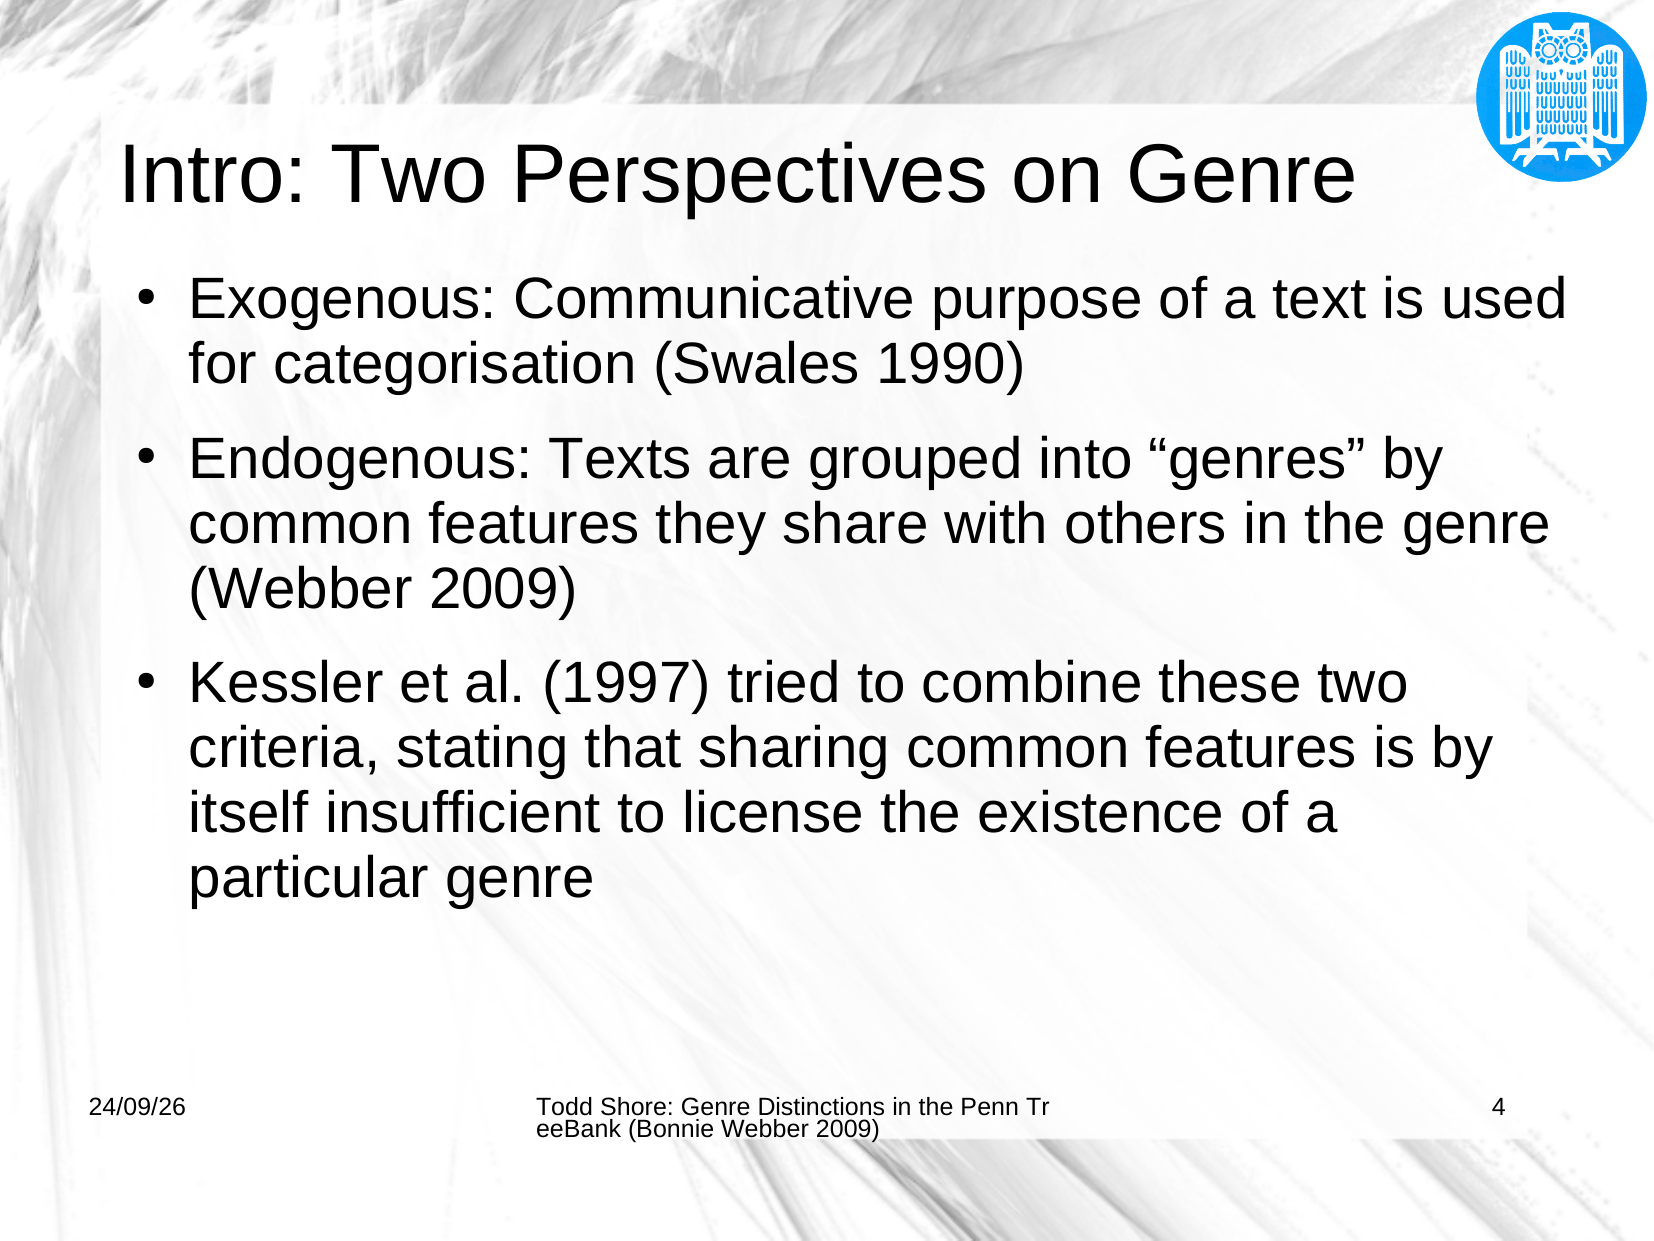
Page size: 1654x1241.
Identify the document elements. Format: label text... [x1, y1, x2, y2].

title Intro: Two Perspectives on Genre [118, 119, 1506, 229]
list Exogenous: Communicative purpose of a text is used for categorisation (Swales 1990) Endogenous: Texts are grouped into “genres” by common features they share with others in the genre (Webber 2009) Kessler et al. (1997) tried to combine these two criteria, stating that sharing common features is by itself insufficient to license the existence of a particular genre [118, 265, 1571, 1049]
picture [0, 0, 1654, 1241]
